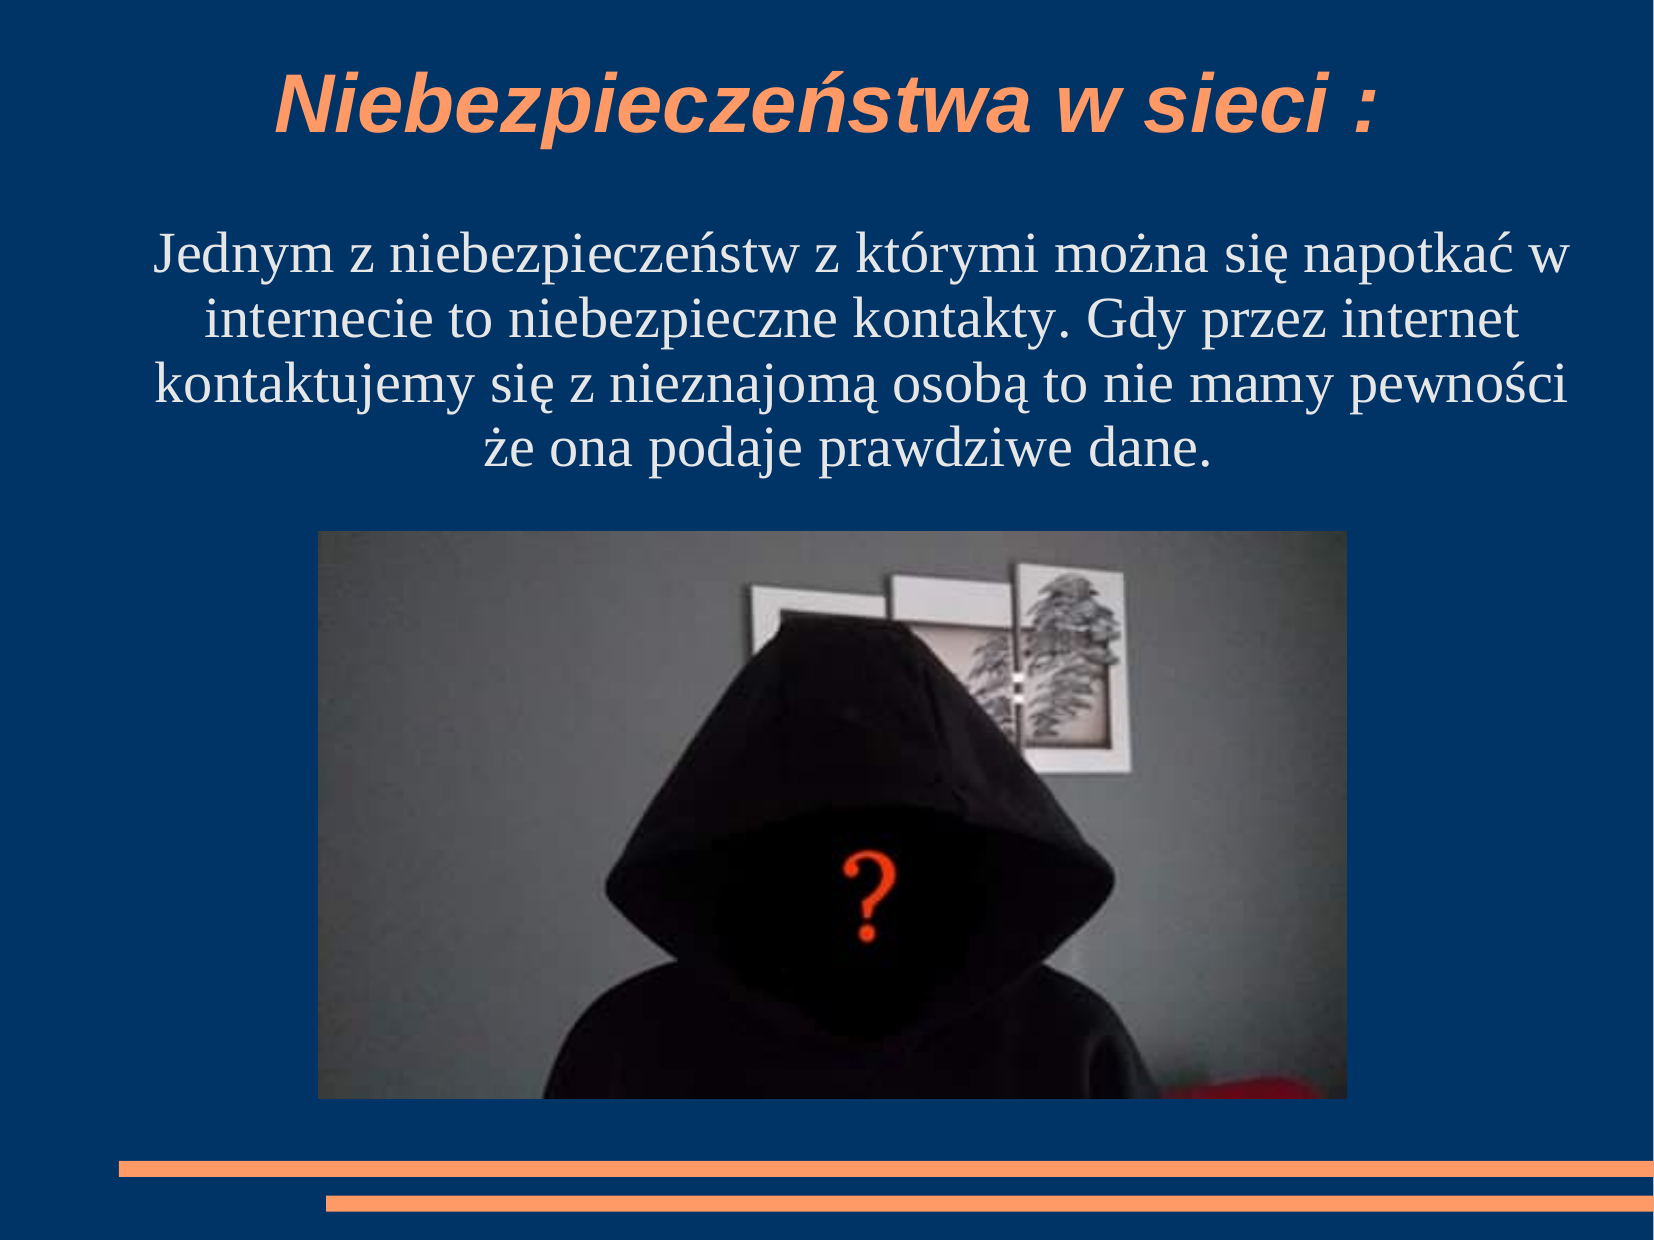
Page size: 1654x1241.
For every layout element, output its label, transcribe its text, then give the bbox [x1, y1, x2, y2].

title Niebezpieczeństwa w sieci : [121, 46, 1534, 220]
picture [318, 531, 1347, 1099]
list Jednym z niebezpieczeństw z którymi można się napotkać w internecie to niebezpieczne kontakty. Gdy przez internet kontaktujemy się z nieznajomą osobą to nie mamy pewności że ona podaje prawdziwe dane. [82, 220, 1571, 1040]
